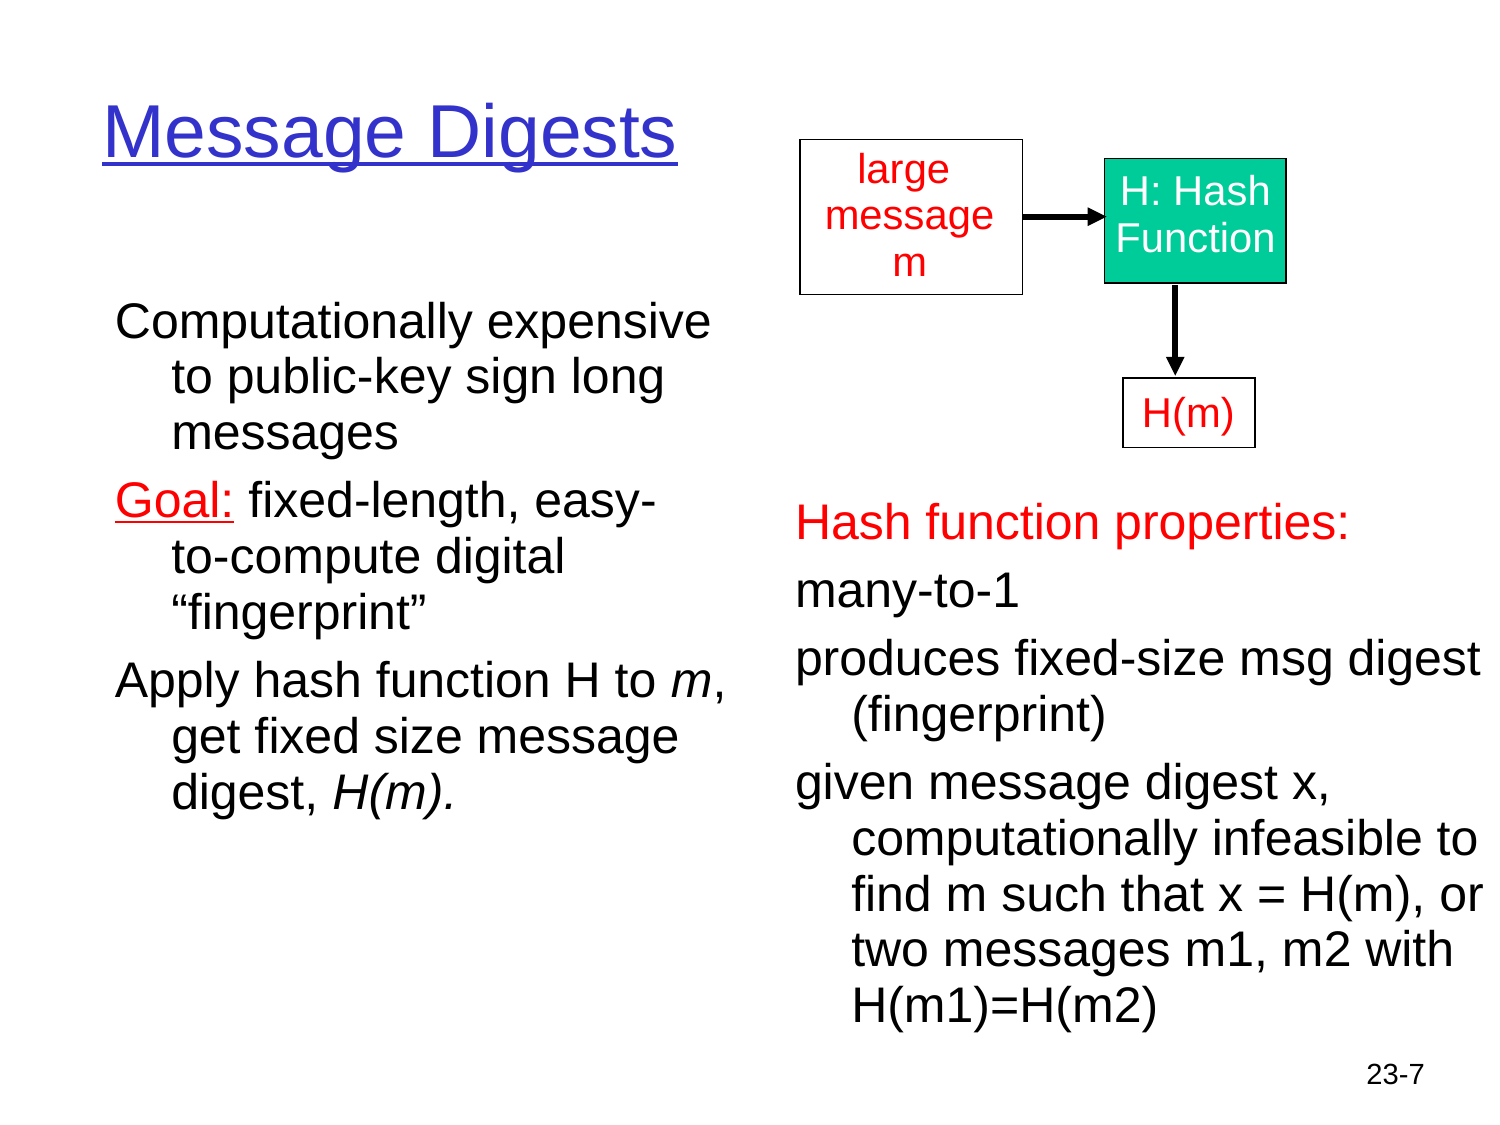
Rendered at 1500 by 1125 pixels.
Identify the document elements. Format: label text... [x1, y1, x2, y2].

text_box large message m [799, 137, 1020, 293]
text_box H(m) [1115, 382, 1262, 444]
text_box [800, 139, 1023, 295]
text_box [1123, 378, 1256, 382]
text_box [1123, 444, 1256, 448]
title Message Digests [87, 37, 1363, 225]
title Message Digests [1023, 220, 1087, 225]
list Computationally expensive to public-key sign long messages Goal: fixed-length, easy- to-compute digital “fingerprint” Apply hash function H to m, get fixed size message digest, H(m). [100, 285, 743, 942]
text_box H: Hash Function [1100, 160, 1291, 269]
list Hash function properties: many-to-1 produces fixed-size msg digest (fingerprint) given message digest x, computationally infeasible to find m such that x = H(m), or two messages m1, m2 with H(m1)=H(m2) [780, 486, 1500, 1125]
